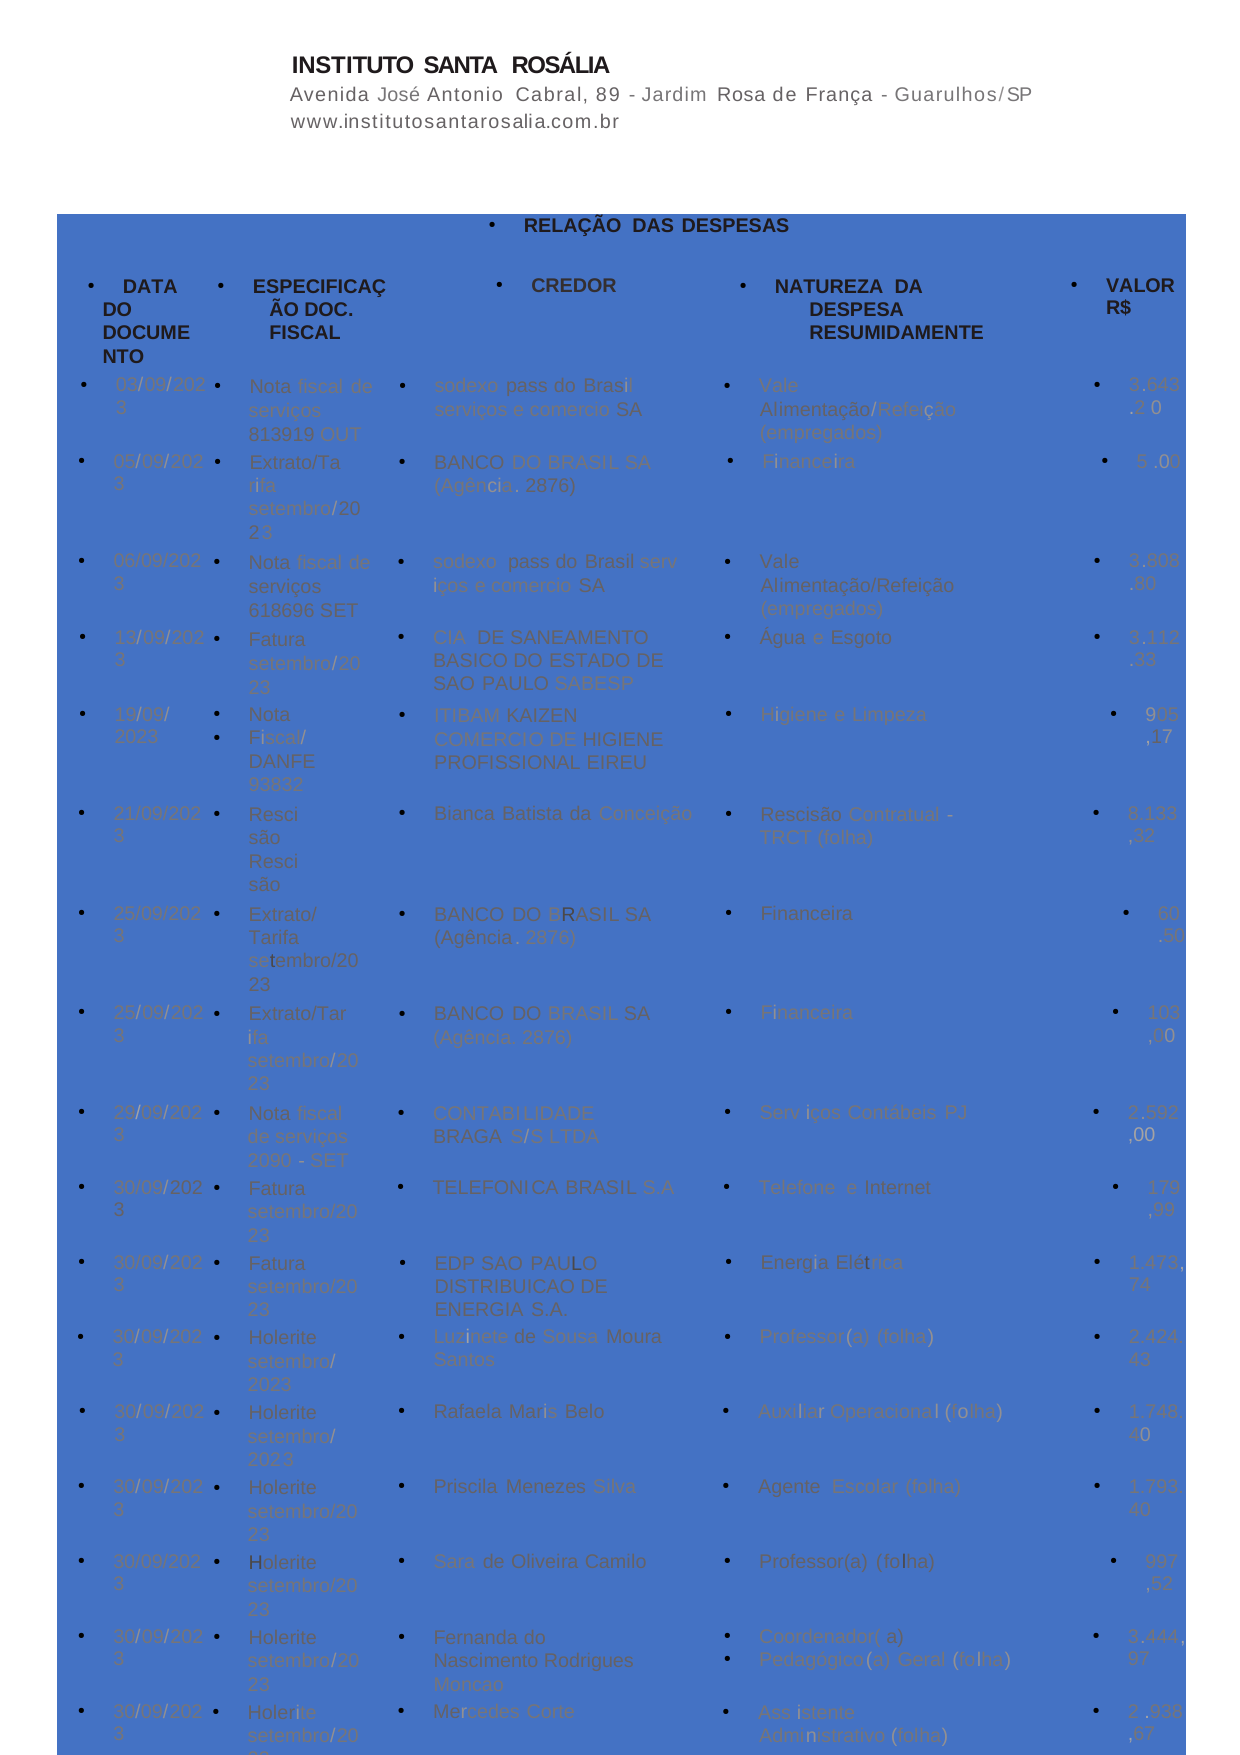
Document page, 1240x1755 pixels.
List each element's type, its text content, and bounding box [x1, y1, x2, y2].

table_cell Fatura setembro/2023 [208, 1176, 394, 1251]
table_cell Holerite setembro/2023 [208, 1700, 394, 1755]
table_cell 1.793.40 [1016, 1476, 1186, 1550]
table_cell Nota fiscal de serviços 618696 SET [208, 550, 394, 626]
table_cell Fatura setembro/2023 [208, 1251, 394, 1326]
table_cell Coordenador( a) Pedagógico(a) Geral (folha) [719, 1625, 1016, 1700]
table_cell Extrato/Tar ifa setembro/2023 [208, 1002, 394, 1102]
table_cell Serv iços Contábeis PJ [719, 1102, 1016, 1176]
table_cell Holerite setembro/ 2023 [208, 1401, 394, 1476]
table_cell 997 ,52 [1016, 1550, 1186, 1625]
table_cell Auxiliar Operacional (folha) [719, 1401, 1016, 1476]
table_cell Vale Alimentação/Refeição (empregados) [719, 550, 1016, 626]
table_cell 2 .938,67 [1016, 1700, 1186, 1755]
table_cell 3.643.2 0 [1016, 374, 1186, 450]
table_cell Vale Alimentação/Refeição (empregados) [719, 374, 1016, 450]
text_box INSTITUTO SANTA ROSÁLIA Avenida José Antonio Cabral, 89 - Jardim Rosa de França - Guarulhos/SP www.institutosantarosalia.com.br [287, 49, 1036, 132]
table_cell 13/09/2023 [57, 626, 208, 704]
table_cell 60 .50 [1016, 902, 1186, 1002]
table_cell Financeira [719, 1002, 1016, 1102]
table_cell Priscila Menezes Silva [394, 1476, 719, 1550]
table_cell ESPECIFICAÇÃO DOC. FISCAL [208, 274, 394, 374]
table_cell 19/09/ 2023 [57, 704, 208, 802]
table_cell Luzinete de Sousa Moura Santos [394, 1326, 719, 1401]
table_header RELAÇÃO DAS DESPESAS [156, 214, 1186, 274]
table_cell 29/09/2023 [57, 1102, 208, 1176]
table_cell Higiene e Limpeza [719, 704, 1016, 802]
table_cell Mercedes Corte [394, 1700, 719, 1755]
table_cell Nota fiscal de serviços 813919 OUT [208, 374, 394, 450]
table_cell 25/09/2023 [57, 902, 208, 1002]
table_cell sodexo pass do Brasil serviços e comercio SA [394, 374, 719, 450]
table_cell Financeira [719, 450, 1016, 550]
table_cell Rescisão Rescisão [208, 802, 394, 902]
table_cell 3.808.80 [1016, 550, 1186, 626]
table_cell Financeira [719, 902, 1016, 1002]
table_cell 30/09/2023 [57, 1476, 208, 1550]
table_cell TELEFONICA BRASIL S.A [394, 1176, 719, 1251]
table_cell 905 ,17 [1016, 704, 1186, 802]
table_cell Professor(a) (folha) [719, 1326, 1016, 1401]
table_cell CONTABILIDADE BRAGA S/S LTDA [394, 1102, 719, 1176]
table_cell 30/09/2023 [57, 1625, 208, 1700]
table_cell NATUREZA DA DESPESA RESUMIDAMENTE [719, 274, 1016, 374]
table_cell CIA DE SANEAMENTO BASICO DO ESTADO DE SAO PAULO SABESP [394, 626, 719, 704]
table_cell 1.473,74 [1016, 1251, 1186, 1326]
table_cell Holerite setembro/2023 [208, 1476, 394, 1550]
table_cell 30/09/2023 [57, 1700, 208, 1755]
table_cell 25/09/2023 [57, 1002, 208, 1102]
table_cell Energia Elétrica [719, 1251, 1016, 1326]
table_cell Holerite setembro/2023 [208, 1625, 394, 1700]
table_cell BANCO DO BRASIL SA (Agência. 2876) [394, 450, 719, 550]
table_cell EDP SAO PAULO DISTRIBUICAO DE ENERGIA S.A. [394, 1251, 719, 1326]
table_cell 30/09/2023 [57, 1176, 208, 1251]
table_cell 03/09/2023 [57, 374, 208, 450]
table_cell 30/09/2023 [57, 1550, 208, 1625]
table_cell 3.112 .33 [1016, 626, 1186, 704]
table_cell 06/09/2023 [57, 550, 208, 626]
table_cell Nota fiscal de serviços 2090 - SET [208, 1102, 394, 1176]
table_cell 2.592 ,00 [1016, 1102, 1186, 1176]
table_cell 2.424.43 [1016, 1326, 1186, 1401]
table_cell Fernanda do Nascimento Rodrigues Moncao [394, 1625, 719, 1700]
table_cell Agente Escolar (folha) [719, 1476, 1016, 1550]
table_cell 30/09/2023 [57, 1401, 208, 1476]
table_cell 30/09/2023 [57, 1251, 208, 1326]
table_cell sodexo pass do Brasil serv iços e comercio SA [394, 550, 719, 626]
table_cell Sara de Oliveira Camilo [394, 1550, 719, 1625]
table_cell Fatura setembro/2023 [208, 626, 394, 704]
table_cell ITIBAM KAIZEN COMERCIO DE HIGIENE PROFISSIONAL EIREU [394, 704, 719, 802]
table_cell Água e Esgoto [719, 626, 1016, 704]
table_cell 30/09/2023 [57, 1326, 208, 1401]
table_cell 3.444,97 [1016, 1625, 1186, 1700]
table_cell VALOR R$ [1016, 274, 1186, 374]
table_cell 179 ,99 [1016, 1176, 1186, 1251]
table_cell 1.748.40 [1016, 1401, 1186, 1476]
table_cell 8.133 ,32 [1016, 802, 1186, 902]
table_cell Professor(a) (folha) [719, 1550, 1016, 1625]
table_cell Bianca Batista da Conceição [394, 802, 719, 902]
table_cell 05/09/2023 [57, 450, 208, 550]
table_cell Holerite setembro/2023 [208, 1550, 394, 1625]
table_cell CREDOR [394, 274, 719, 374]
table_cell 21/09/2023 [57, 802, 208, 902]
table_cell Holerite setembro/ 2023 [208, 1326, 394, 1401]
table_cell Extrato/Tarifa setembro/2023 [208, 902, 394, 1002]
table_cell DATA DO DOCUMENTO [57, 274, 208, 374]
table_header [57, 214, 156, 274]
table_cell Telefone e Internet [719, 1176, 1016, 1251]
table_cell Ass istente Administrativo (folha) [719, 1700, 1016, 1755]
table_cell Extrato/Ta rifa setembro/2023 [208, 450, 394, 550]
table_cell Nota Fiscal/DANFE 93832 [208, 704, 394, 802]
table_cell BANCO DO BRASIL SA (Agência. 2876) [394, 902, 719, 1002]
table_cell Rafaela Maris Belo [394, 1401, 719, 1476]
table_cell 5 .00 [1016, 450, 1186, 550]
table_cell Rescisão Contratual - TRCT (folha) [719, 802, 1016, 902]
table_cell BANCO DO BRASIL SA (Agência. 2876) [394, 1002, 719, 1102]
table_cell 103 ,00 [1016, 1002, 1186, 1102]
